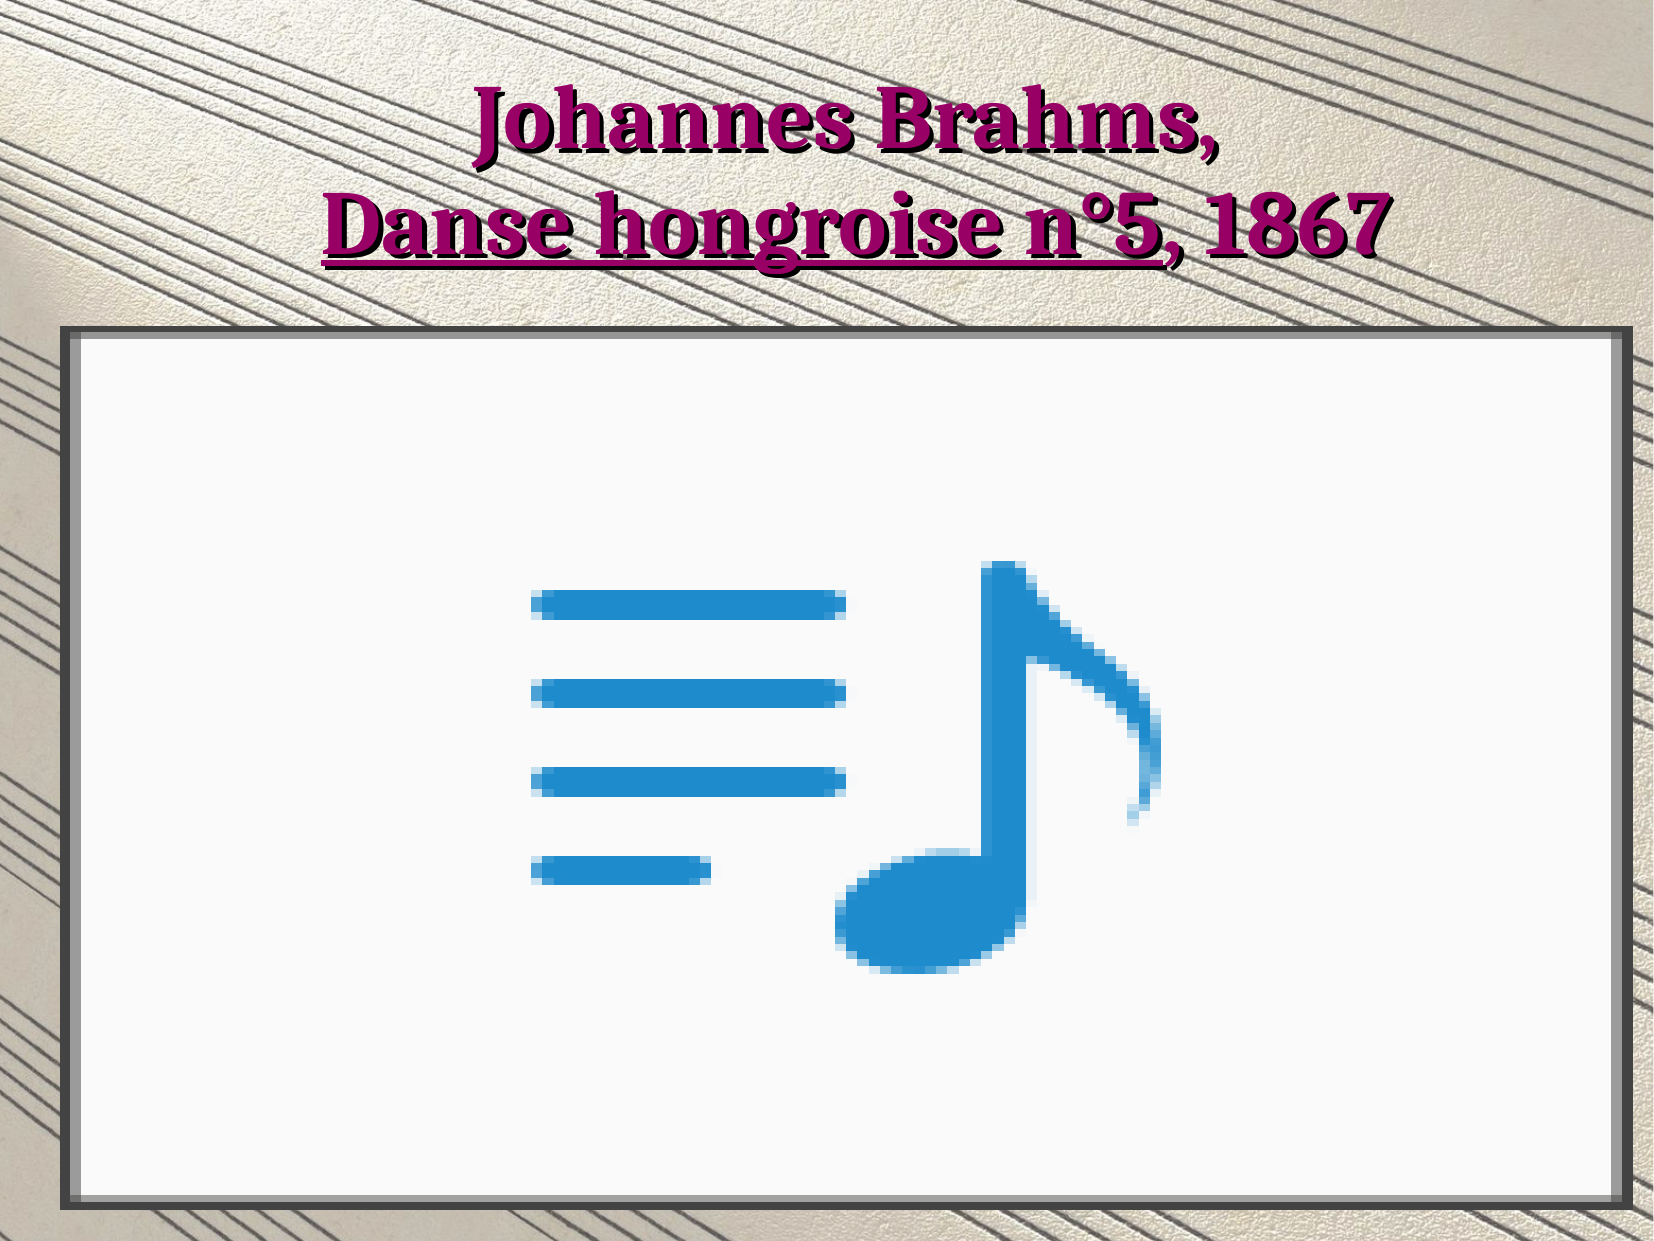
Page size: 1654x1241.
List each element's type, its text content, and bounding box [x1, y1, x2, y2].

text_box Johannes Brahms, Danse hongroise n°5, 1867 [59, 59, 1654, 1130]
picture [0, 0, 1654, 1241]
text_box [59, 324, 1635, 1211]
